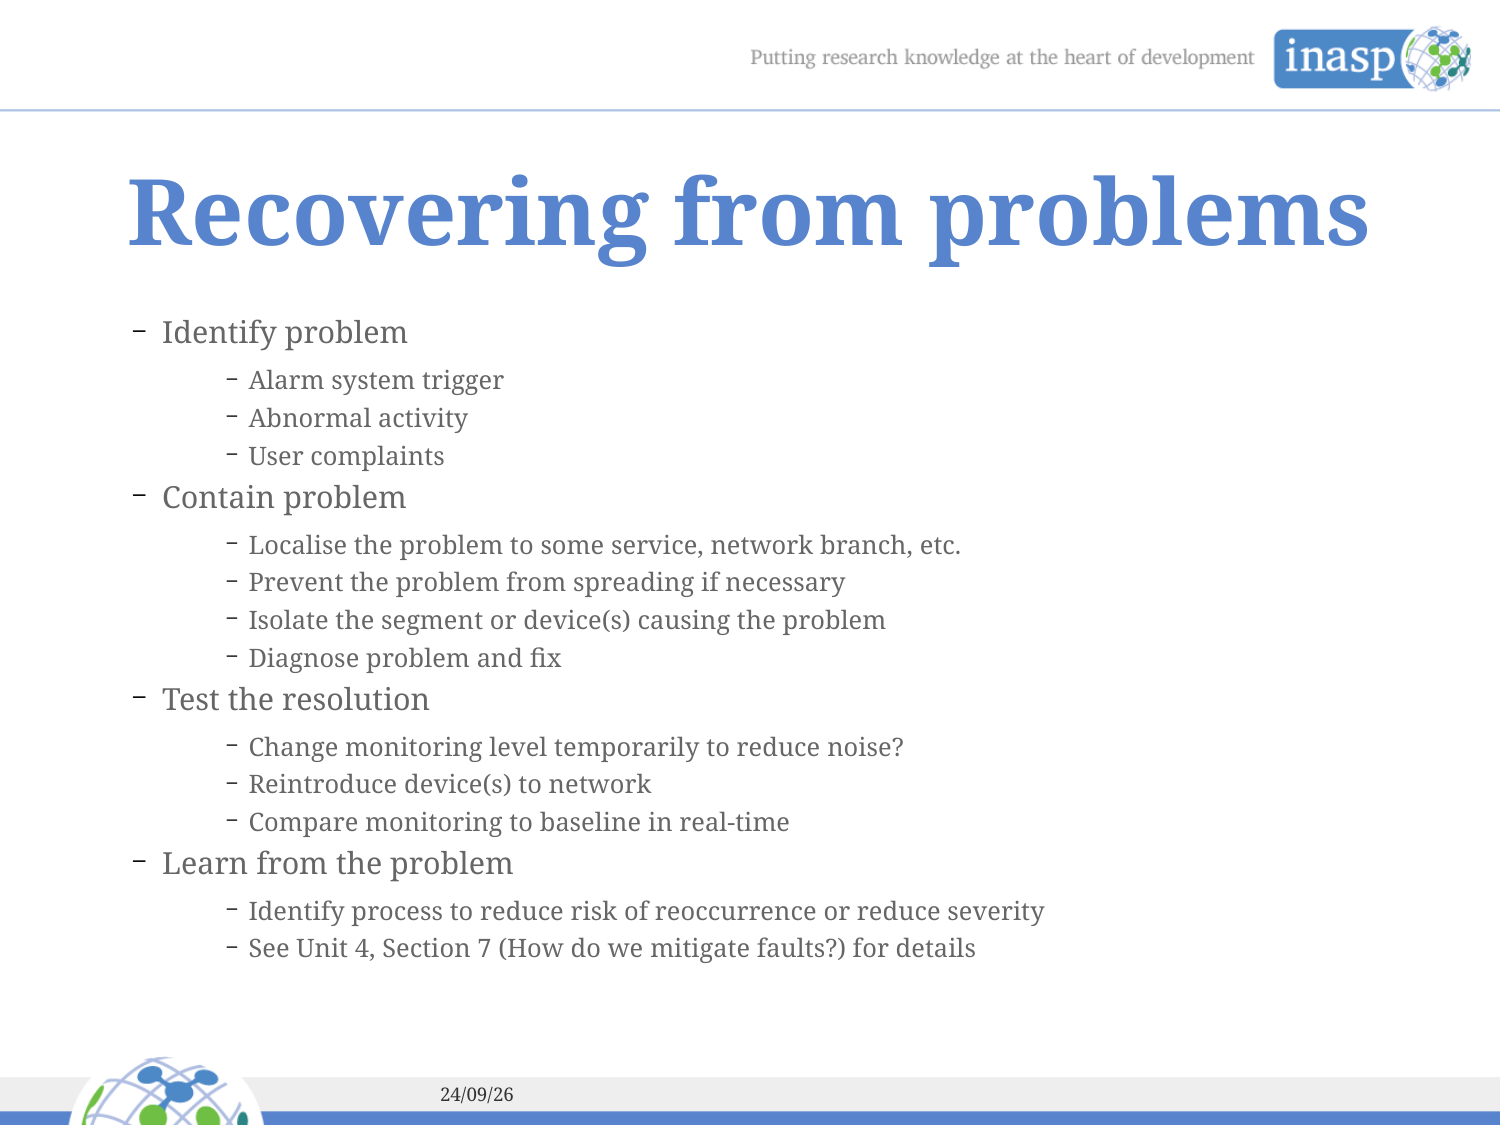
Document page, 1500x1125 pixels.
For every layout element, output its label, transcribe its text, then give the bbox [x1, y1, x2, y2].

title Recovering from problems [75, 129, 1426, 313]
picture [0, 0, 1500, 1125]
list Identify problem Alarm system trigger Abnormal activity User complaints Alarm system trigger Abnormal activity User complaints Contain problem Localise the problem to some service, network branch, etc. Prevent the problem from spreading if necessary Isolate the segment or device(s) causing the problem Diagnose problem and fix Localise the problem to some service, network branch, etc. Prevent the problem from spreading if necessary Isolate the segment or device(s) causing the problem Diagnose problem and fix Test the resolution Change monitoring level temporarily to reduce noise? Reintroduce device(s) to network Compare monitoring to baseline in real-time Change monitoring level temporarily to reduce noise? Reintroduce device(s) to network Compare monitoring to baseline in real-time Learn from the problem Identify process to reduce risk of reoccurrence or reduce severity See Unit 4, Section 7 (How do we mitigate faults?) for details Identify process to reduce risk of reoccurrence or reduce severity See Unit 4, Section 7 (How do we mitigate faults?) for details [75, 313, 1426, 967]
